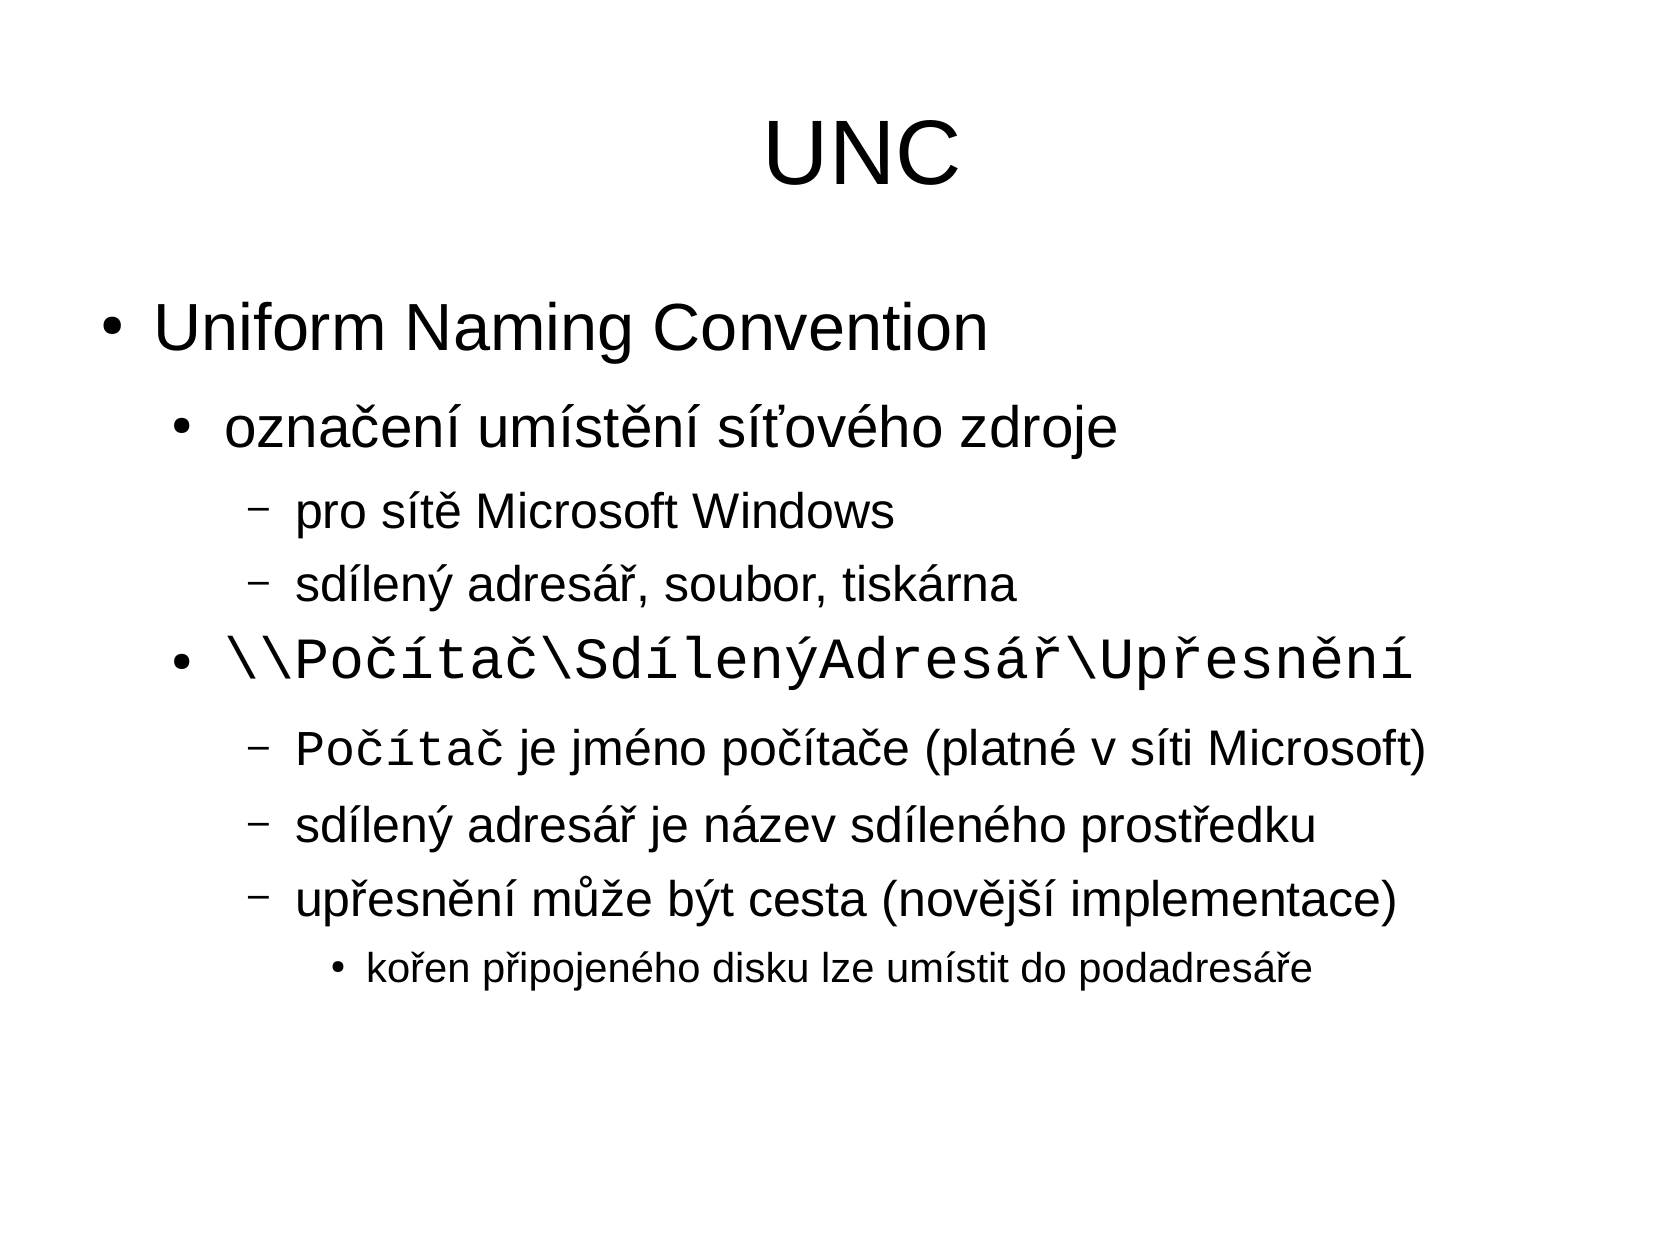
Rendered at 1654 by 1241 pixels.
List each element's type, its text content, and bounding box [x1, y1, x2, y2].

title UNC [82, 49, 1571, 257]
list Uniform Naming Convention označení umístění síťového zdroje pro sítě Microsoft Windows sdílený adresář, soubor, tiskárna \\Počítač\SdílenýAdresář\Upřesnění Počítač je jméno počítače (platné v síti Microsoft) sdílený adresář je název sdíleného prostředku upřesnění může být cesta (novější implementace) kořen připojeného disku lze umístit do podadresáře [82, 290, 1571, 1109]
